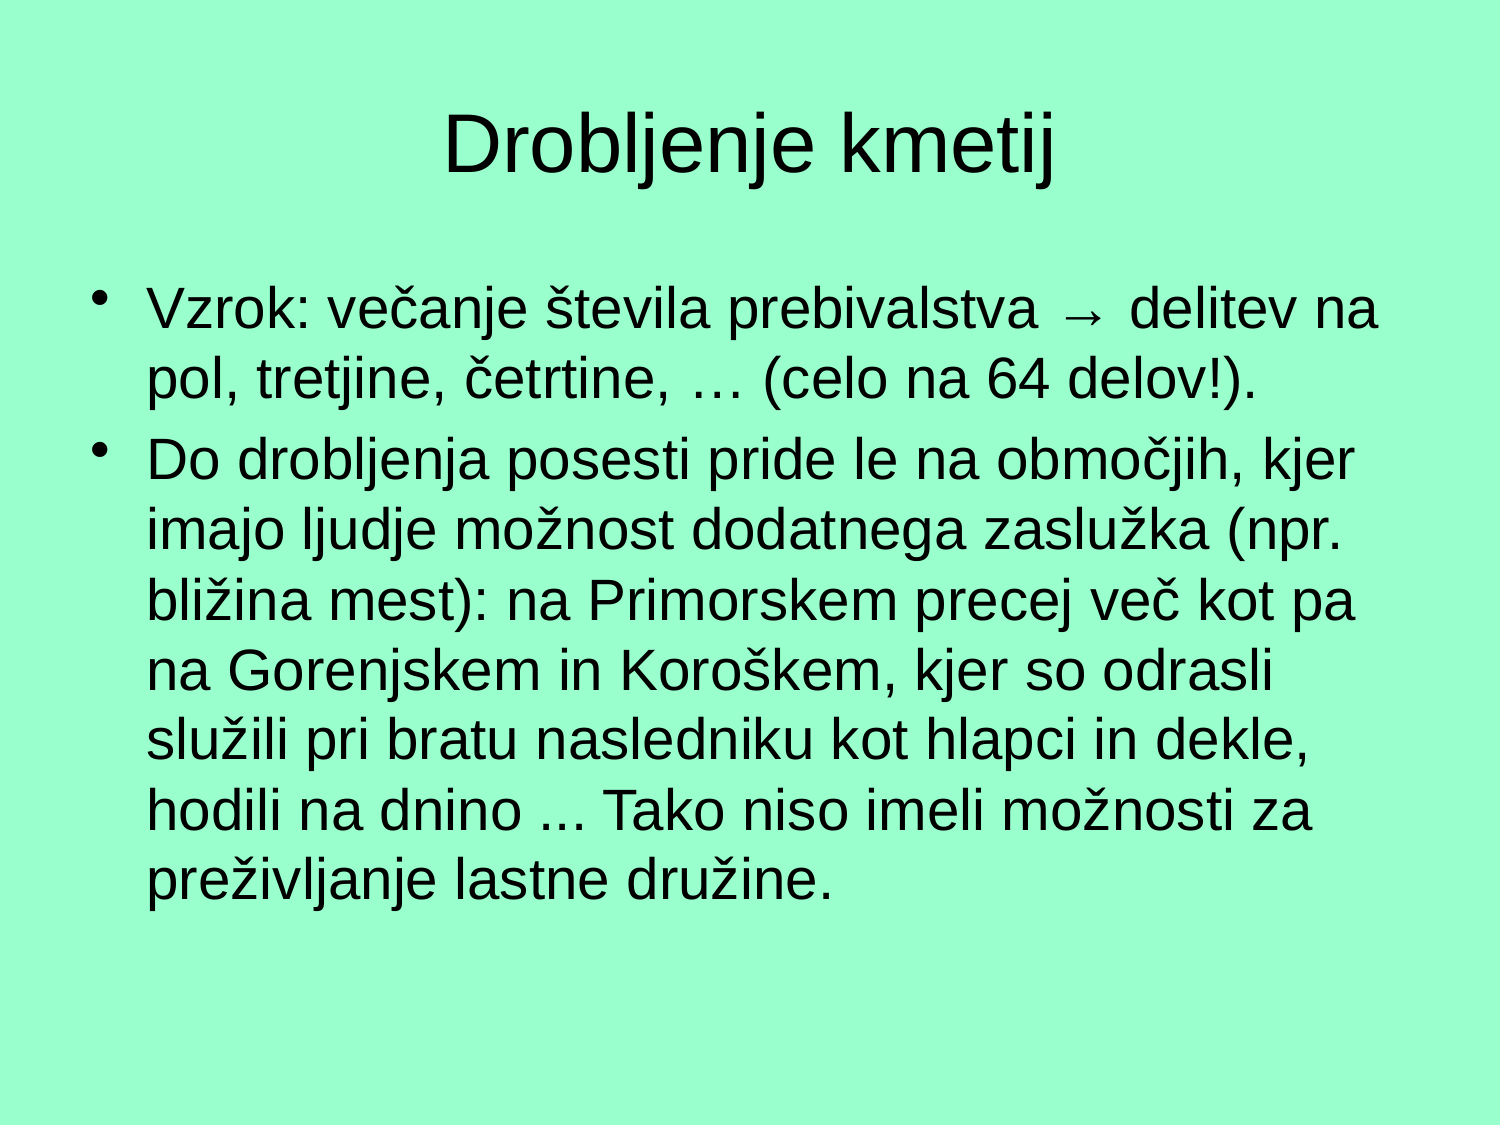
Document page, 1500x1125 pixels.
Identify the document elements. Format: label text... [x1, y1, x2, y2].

list Vzrok: večanje števila prebivalstva → delitev na pol, tretjine, četrtine, … (celo na 64 delov!). Do drobljenja posesti pride le na območjih, kjer imajo ljudje možnost dodatnega zaslužka (npr. bližina mest): na Primorskem precej več kot pa na Gorenjskem in Koroškem, kjer so odrasli služili pri bratu nasledniku kot hlapci in dekle, hodili na dnino ... Tako niso imeli možnosti za preživljanje lastne družine. [75, 262, 1425, 1005]
title Drobljenje kmetij [75, 45, 1425, 233]
